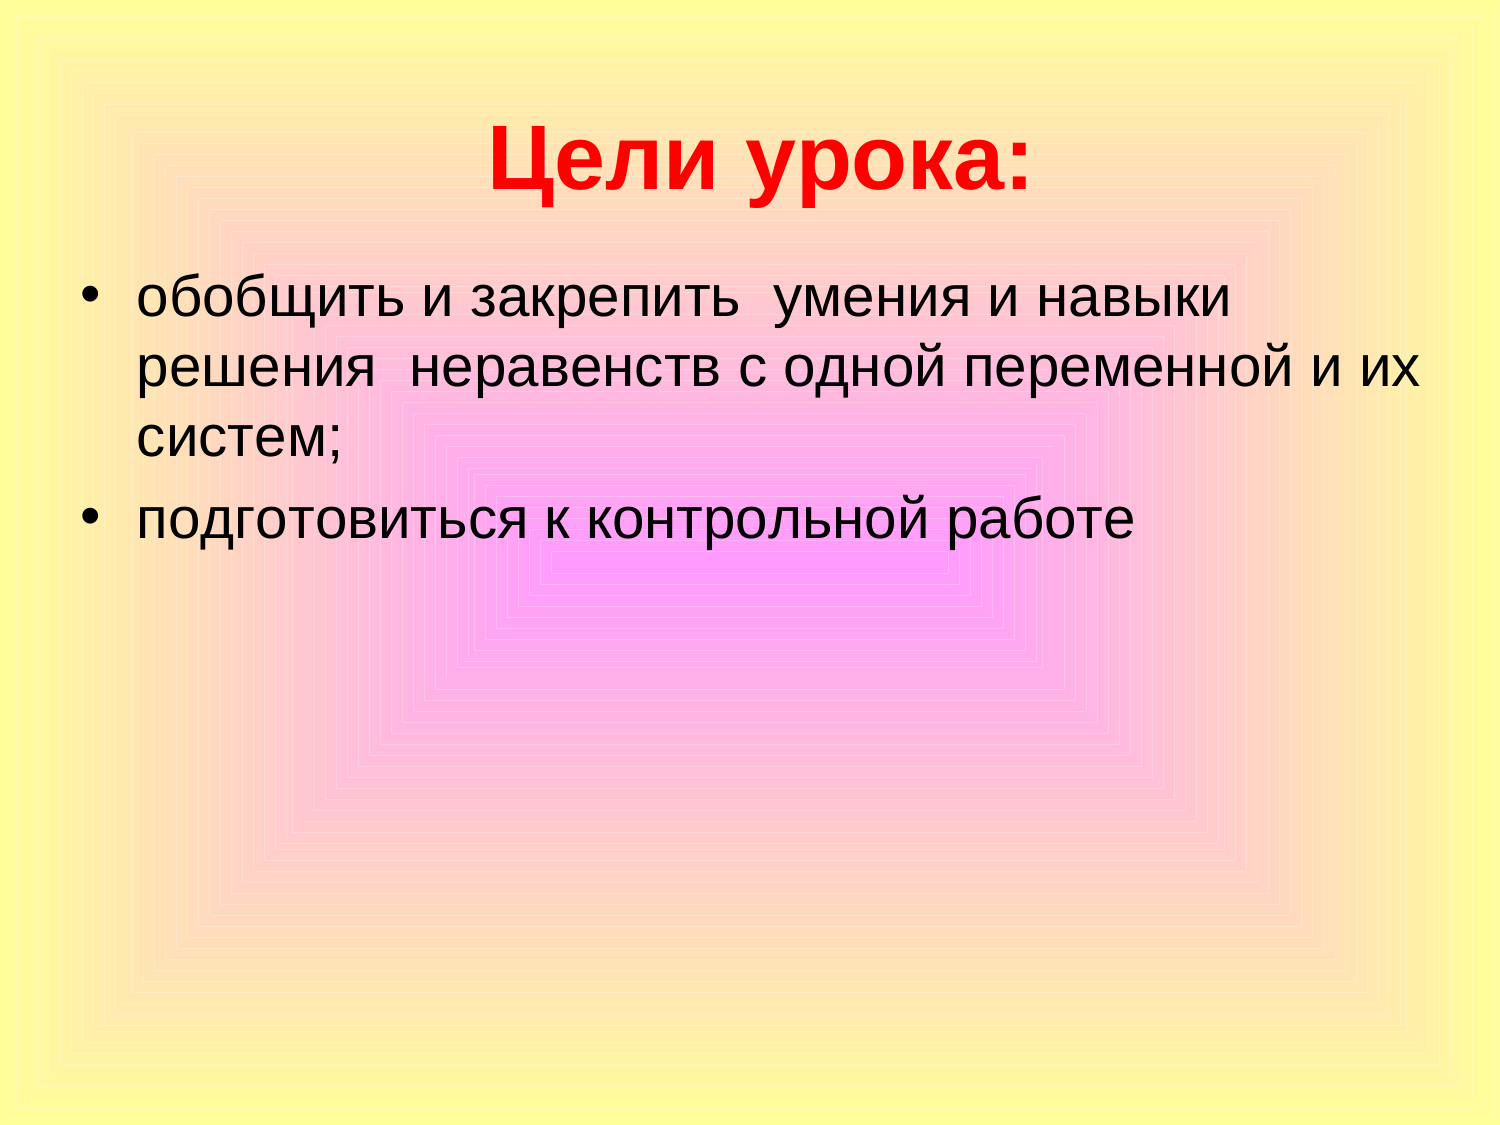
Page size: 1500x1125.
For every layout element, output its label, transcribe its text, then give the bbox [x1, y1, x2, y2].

list обобщить и закрепить умения и навыки решения неравенств с одной переменной и их систем; подготовиться к контрольной работе [65, 250, 1447, 994]
title Цели урока: [86, 59, 1437, 247]
